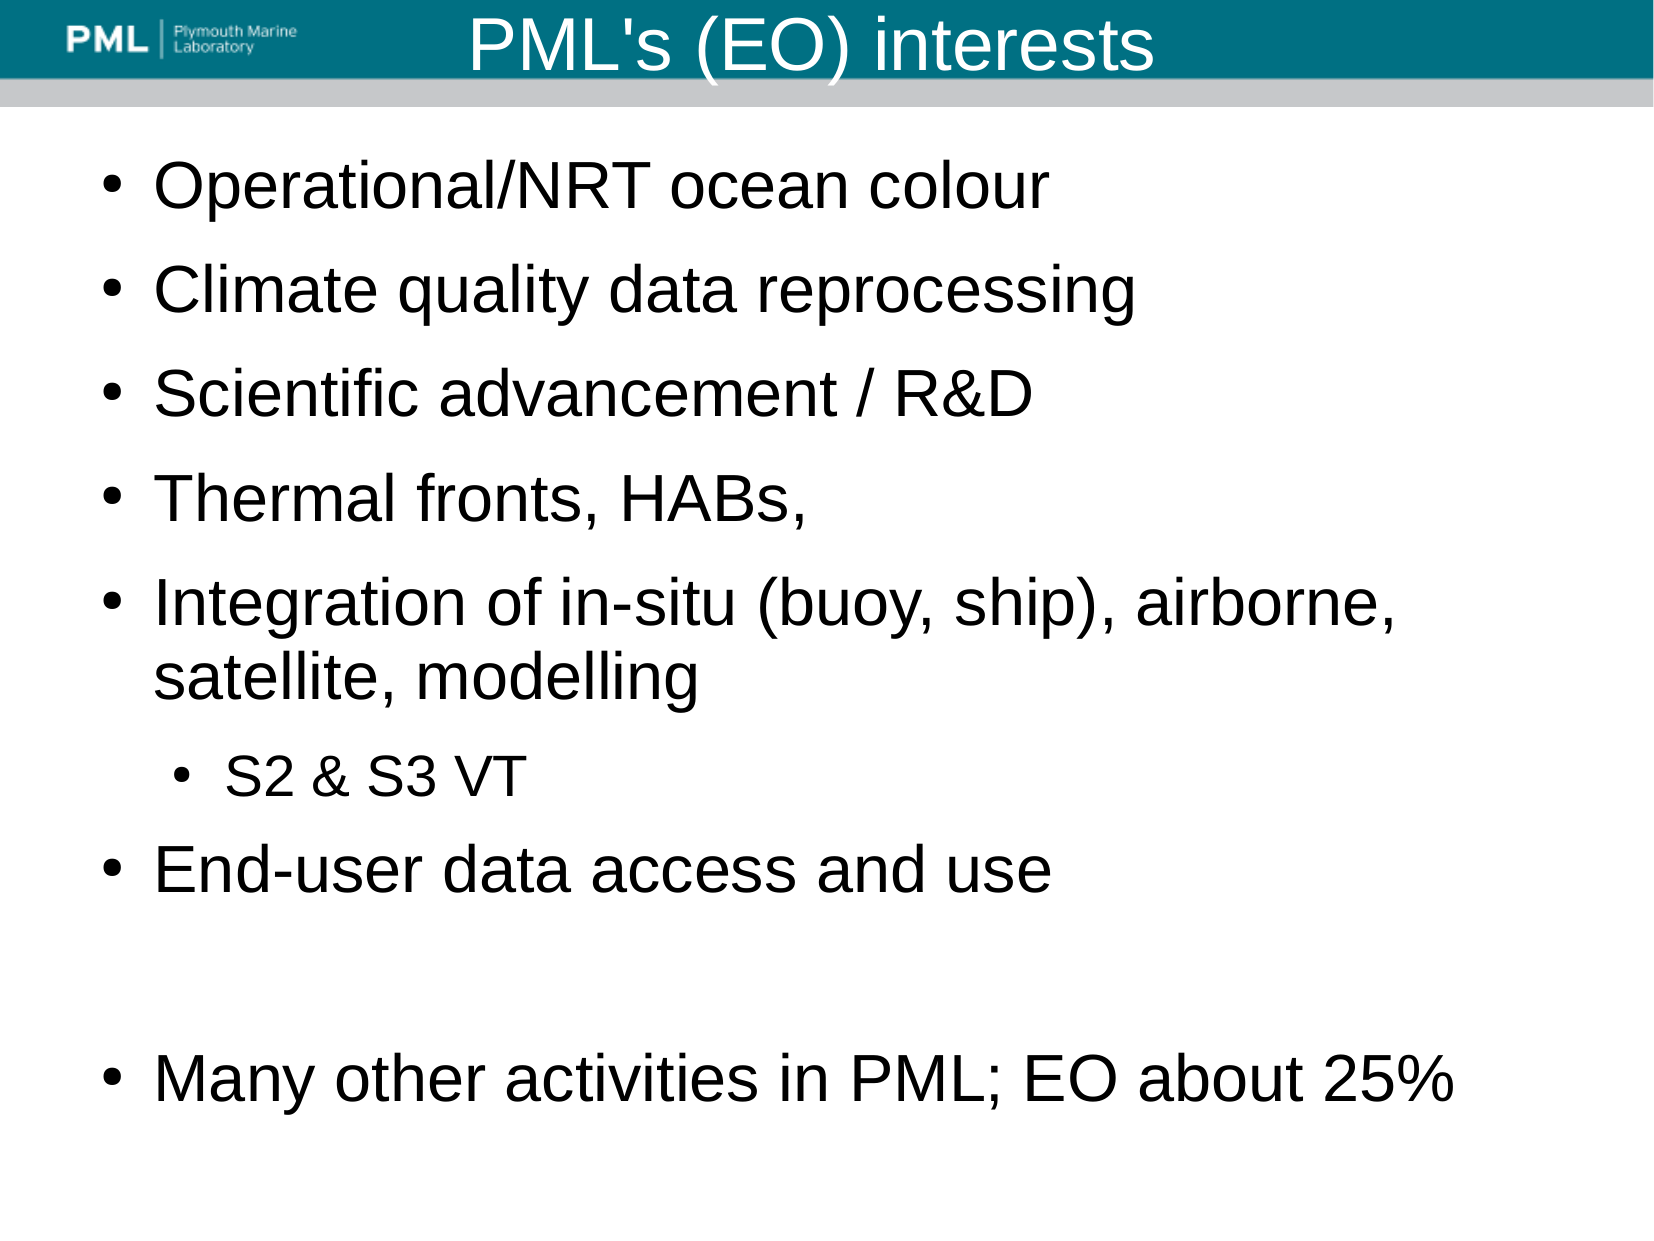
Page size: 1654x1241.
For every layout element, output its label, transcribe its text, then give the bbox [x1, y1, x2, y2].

picture [0, 0, 265, 107]
picture [1359, 0, 1654, 107]
title PML's (EO) interests [265, 0, 1359, 147]
list Operational/NRT ocean colour Climate quality data reprocessing Scientific advancement / R&D Thermal fronts, HABs, Integration of in-situ (buoy, ship), airborne, satellite, modelling S2 & S3 VT End-user data access and use Many other activities in PML; EO about 25% [82, 147, 1571, 1132]
